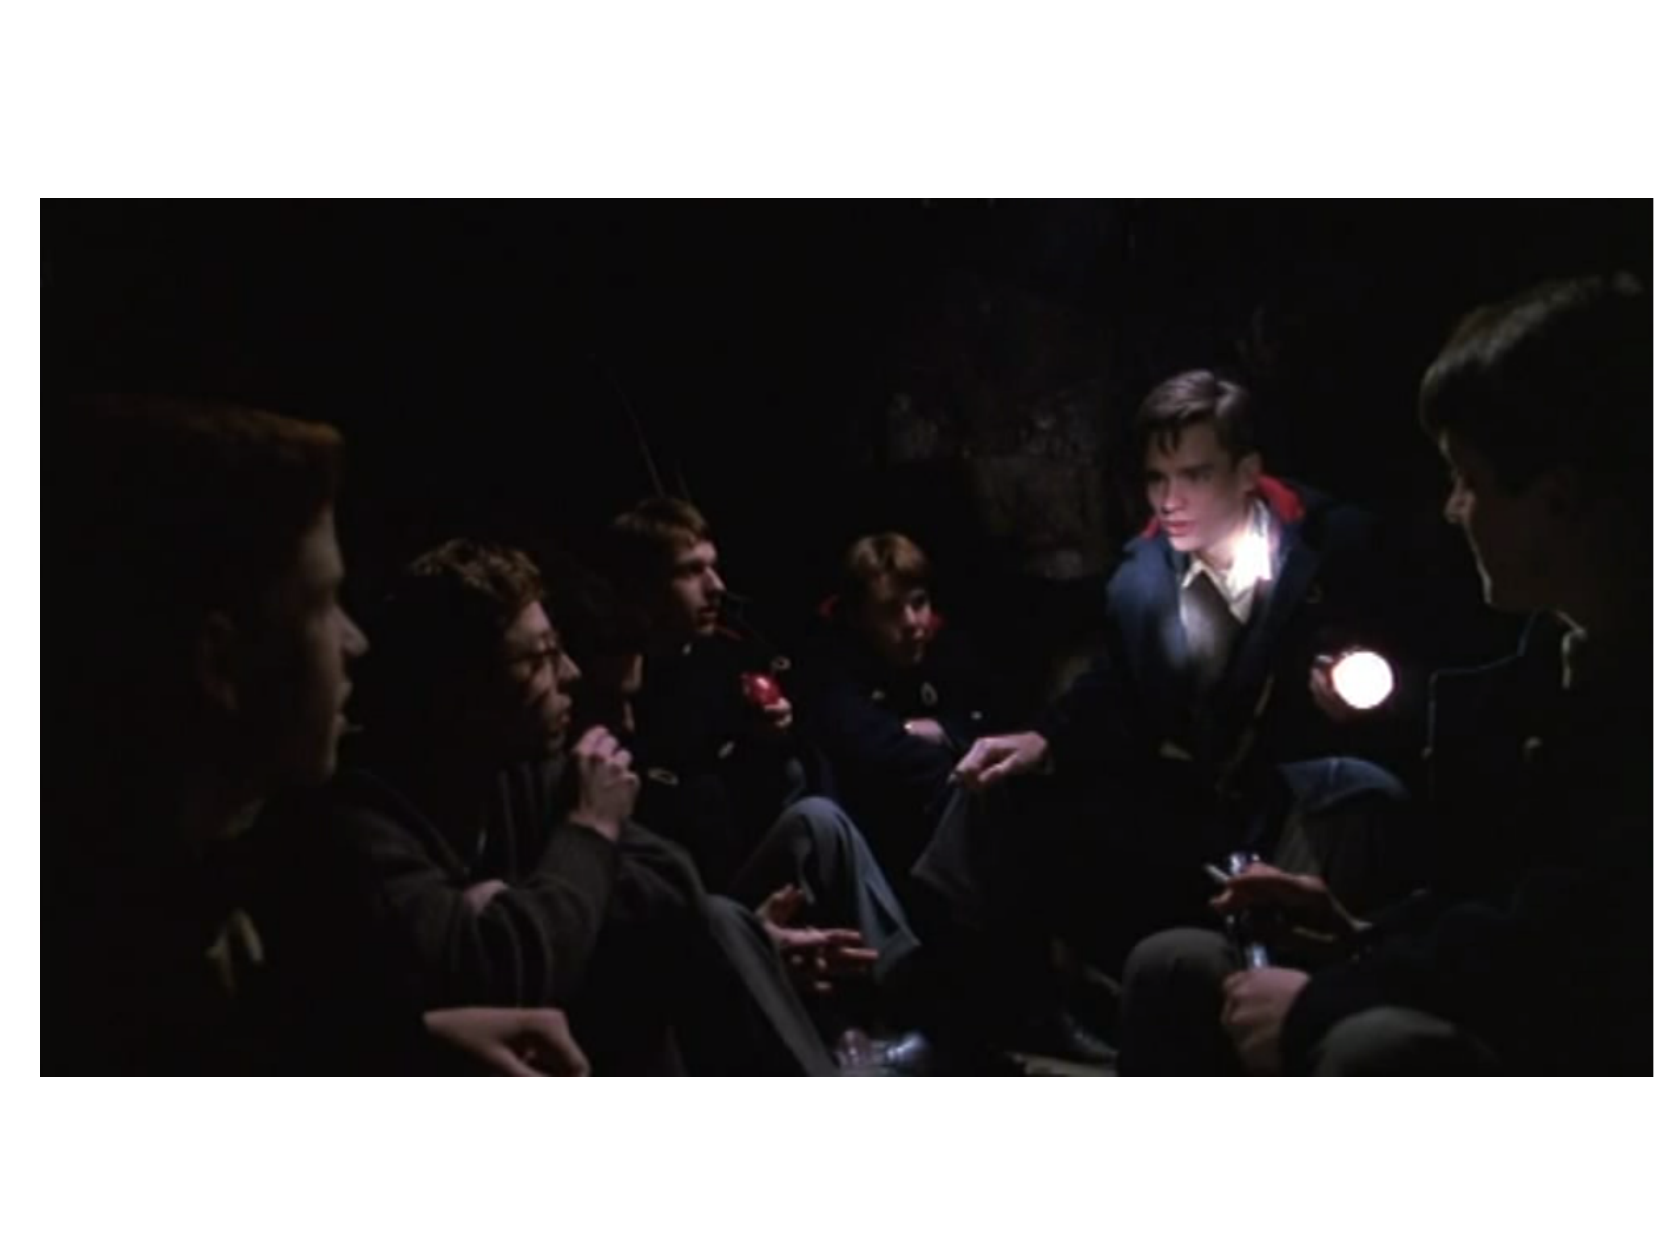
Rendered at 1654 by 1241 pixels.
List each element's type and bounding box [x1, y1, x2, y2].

picture [40, 198, 1654, 1077]
